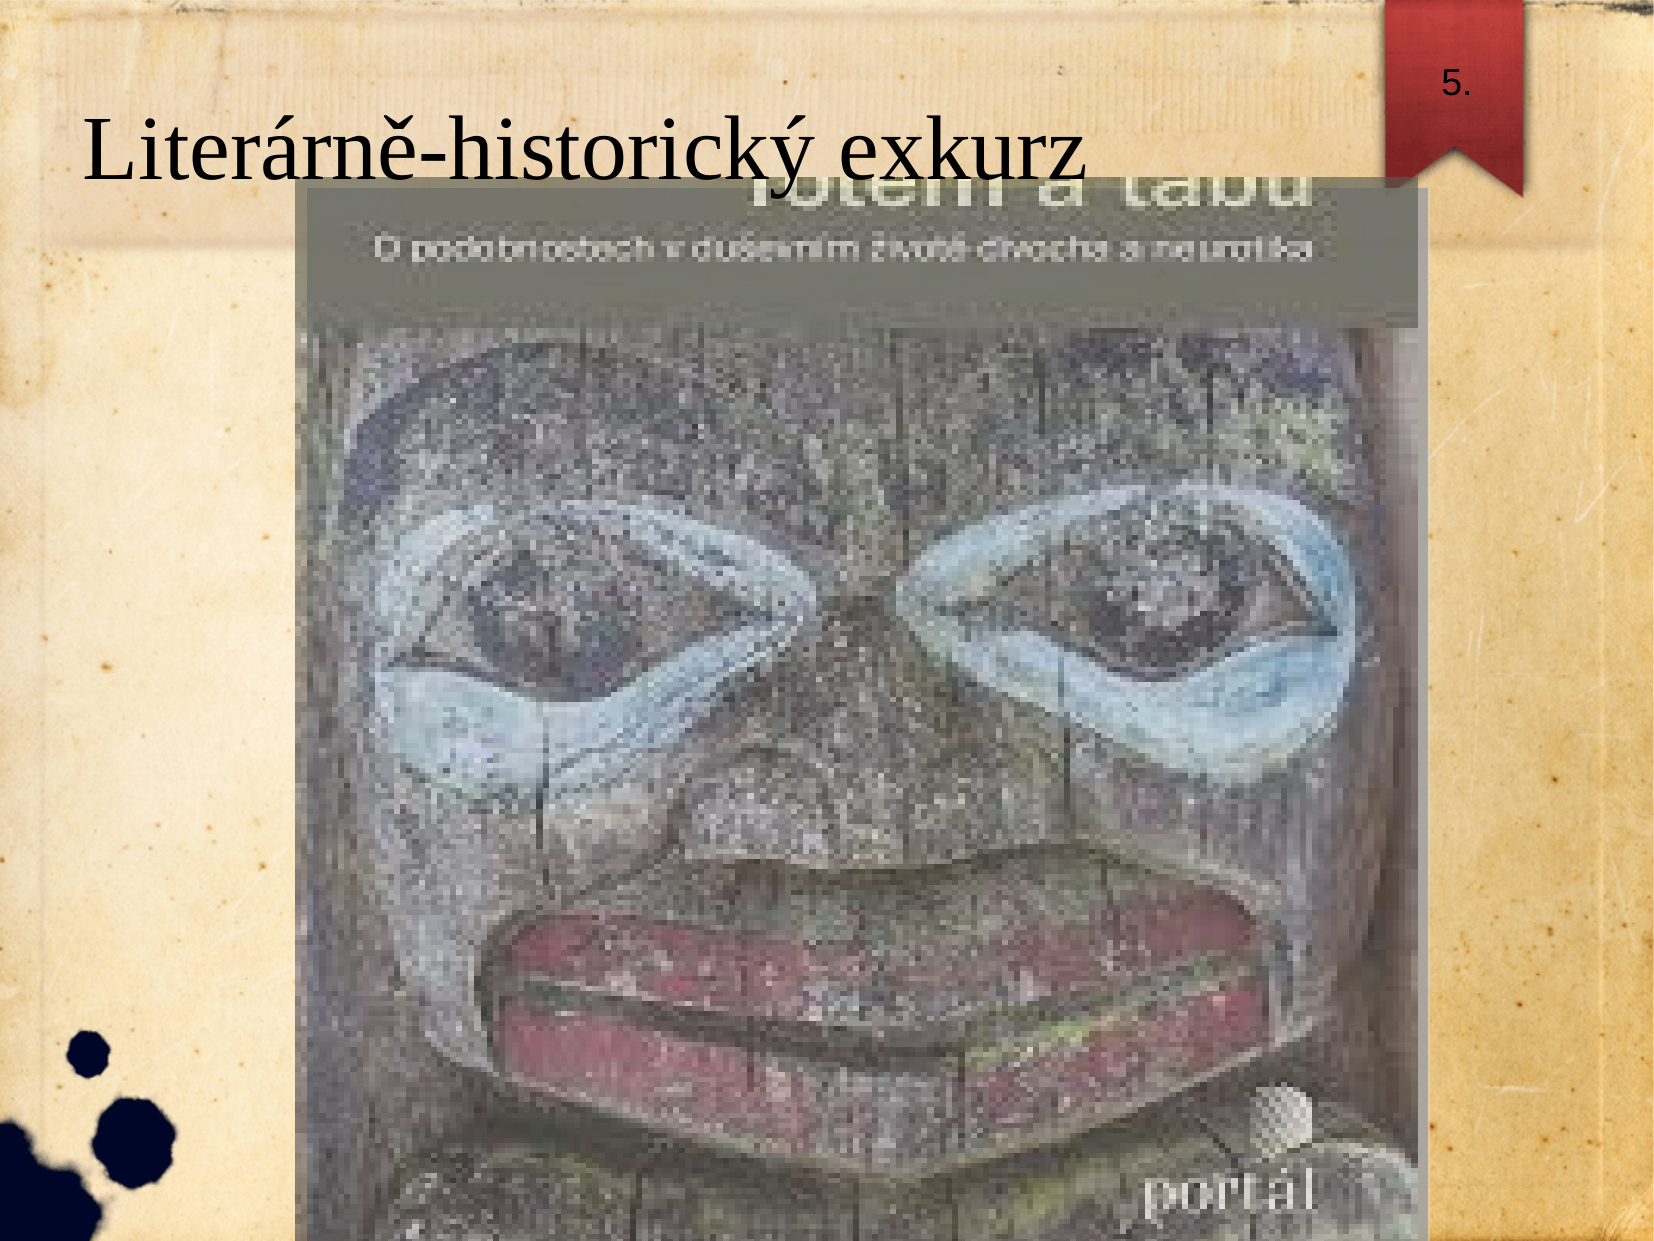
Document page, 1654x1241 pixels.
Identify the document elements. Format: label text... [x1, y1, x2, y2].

picture [295, 177, 1418, 1241]
title Literárně-historický exkurz [82, 49, 1347, 237]
text_box 5. [1426, 54, 1516, 112]
